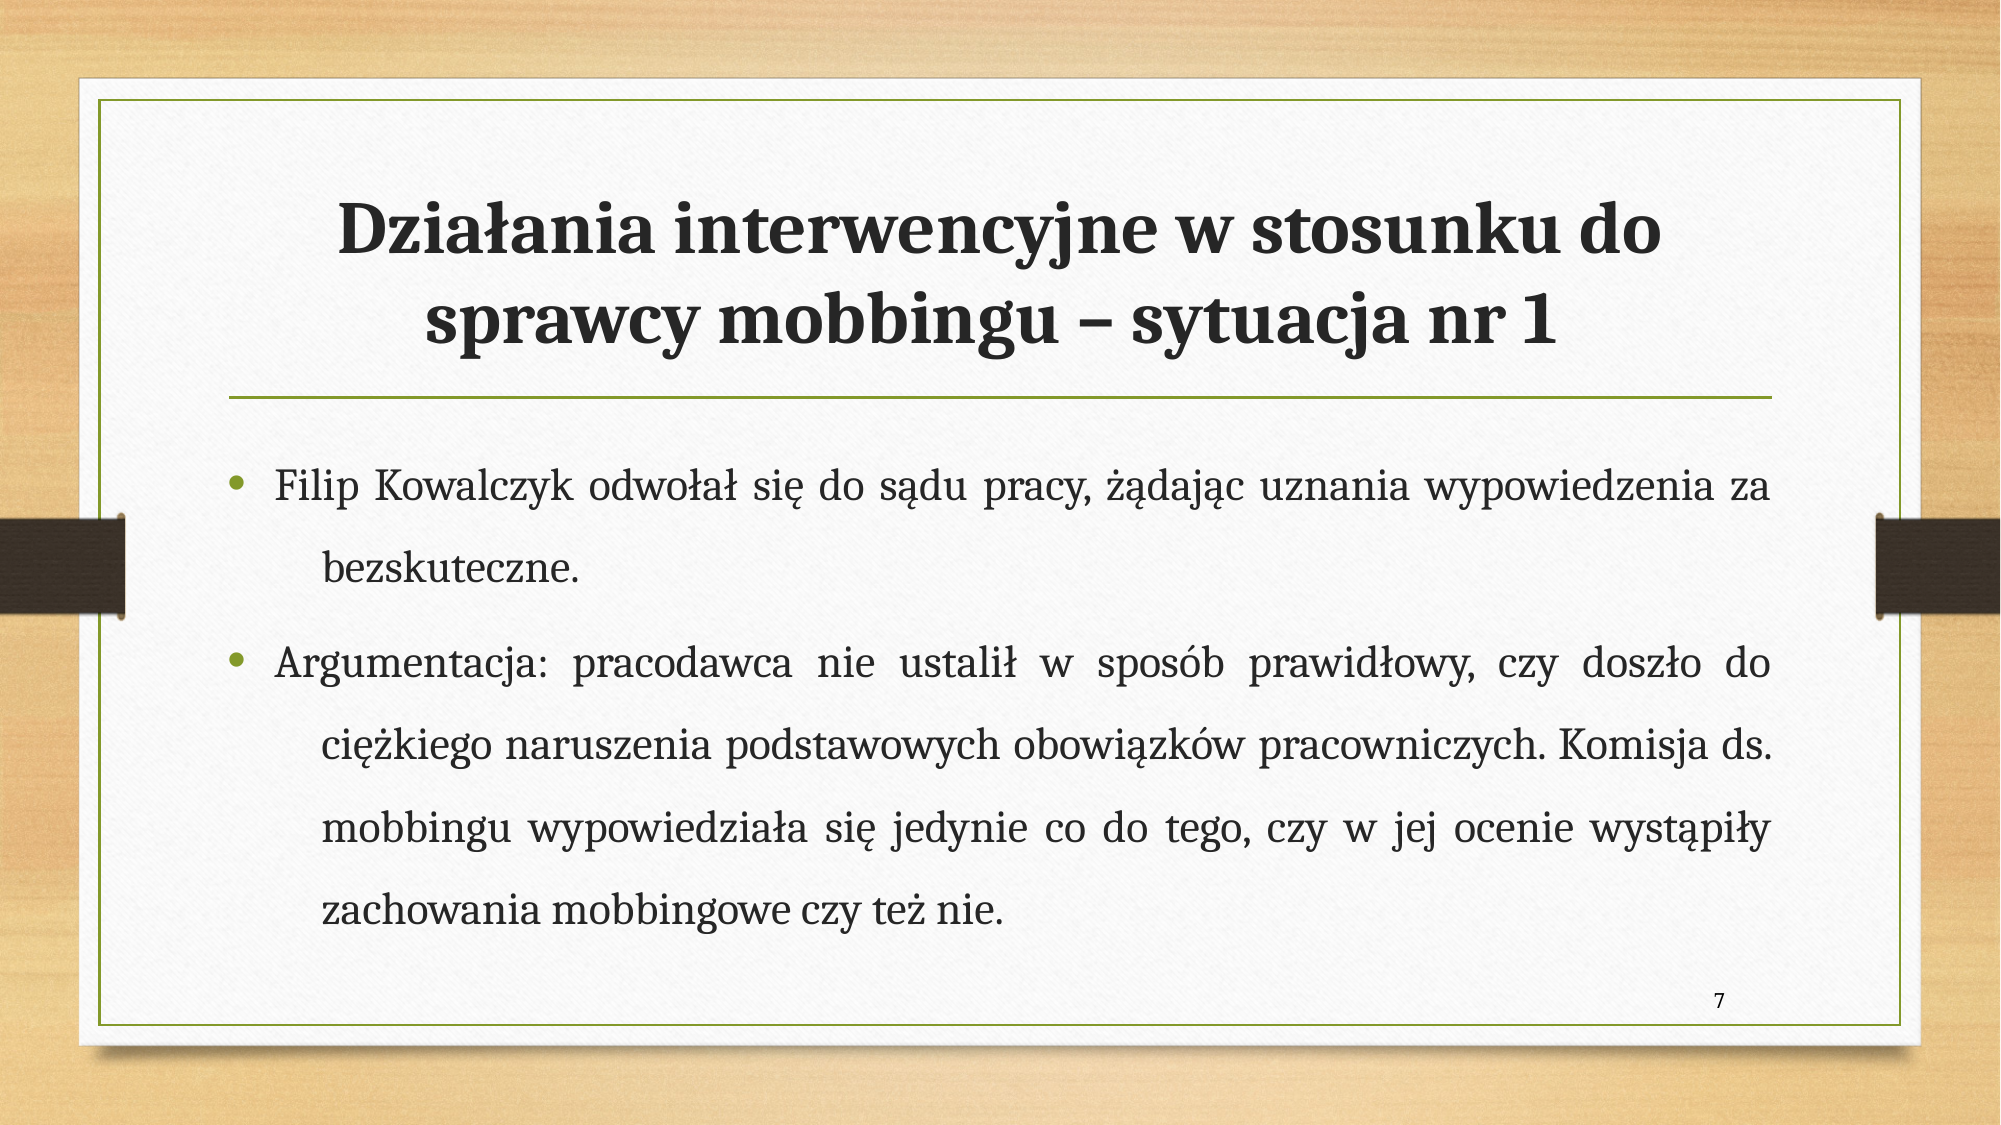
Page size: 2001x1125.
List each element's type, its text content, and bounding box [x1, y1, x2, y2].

text_box [1698, 979, 1788, 1026]
list Filip Kowalczyk odwołał się do sądu pracy, żądając uznania wypowiedzenia za bezskuteczne. Argumentacja: pracodawca nie ustalił w sposób prawidłowy, czy doszło do ciężkiego naruszenia podstawowych obowiązków pracowniczych. Komisja ds. mobbingu wypowiedziała się jedynie co do tego, czy w jej ocenie wystąpiły zachowania mobbingowe czy też nie. [212, 419, 1788, 964]
title Działania interwencyjne w stosunku do sprawcy mobbingu – sytuacja nr 1 [212, 161, 1788, 376]
